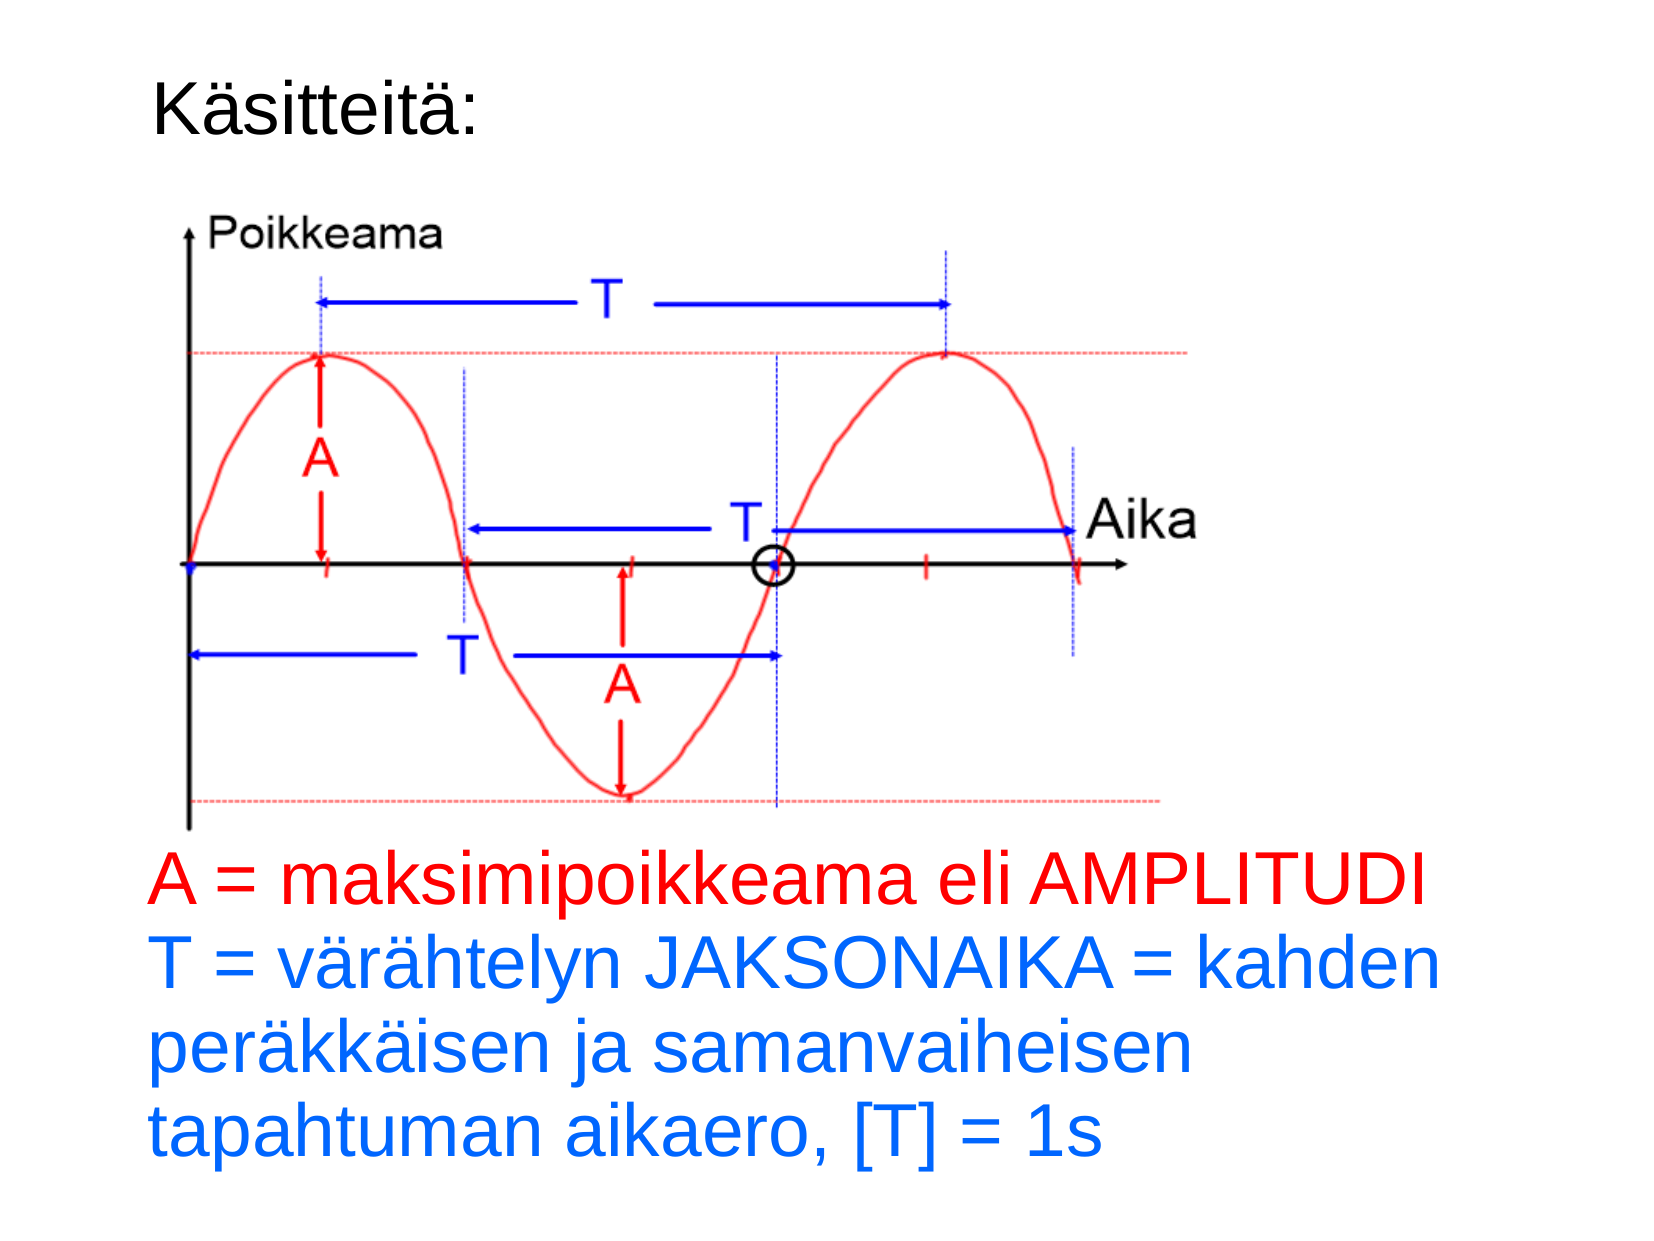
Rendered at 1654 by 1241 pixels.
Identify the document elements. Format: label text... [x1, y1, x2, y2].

picture [141, 163, 1241, 828]
text_box A = maksimipoikkeama eli AMPLITUDI T = värähtelyn JAKSONAIKA = kahden peräkkäisen ja samanvaiheisen tapahtuman aikaero, [T] = 1s [133, 828, 1560, 1180]
text_box Käsitteitä: [136, 59, 875, 164]
